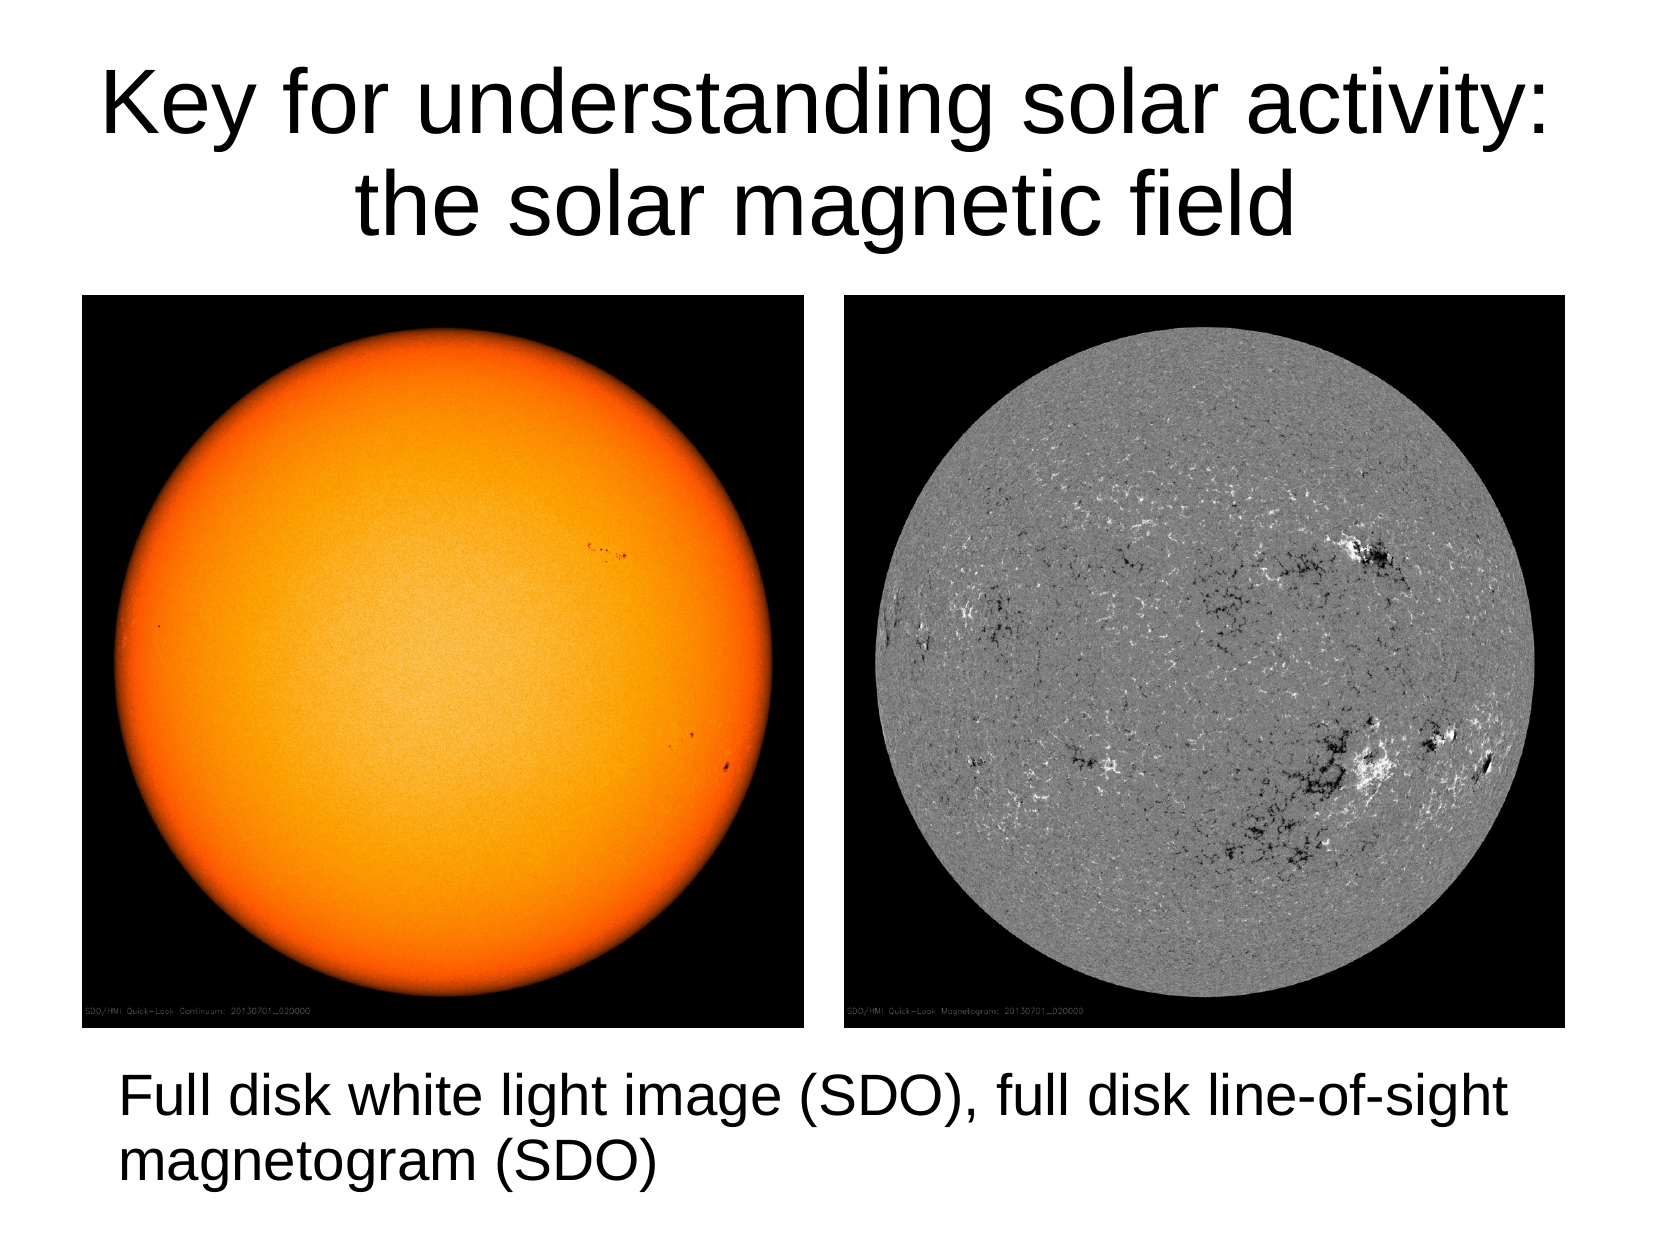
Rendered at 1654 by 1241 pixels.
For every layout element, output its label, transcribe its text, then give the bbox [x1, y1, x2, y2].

picture [82, 295, 804, 1028]
title Key for understanding solar activity: the solar magnetic field [82, 49, 1571, 257]
list Full disk white light image (SDO), full disk line-of-sight magnetogram (SDO) [47, 1062, 1607, 1217]
picture [844, 295, 1565, 1028]
